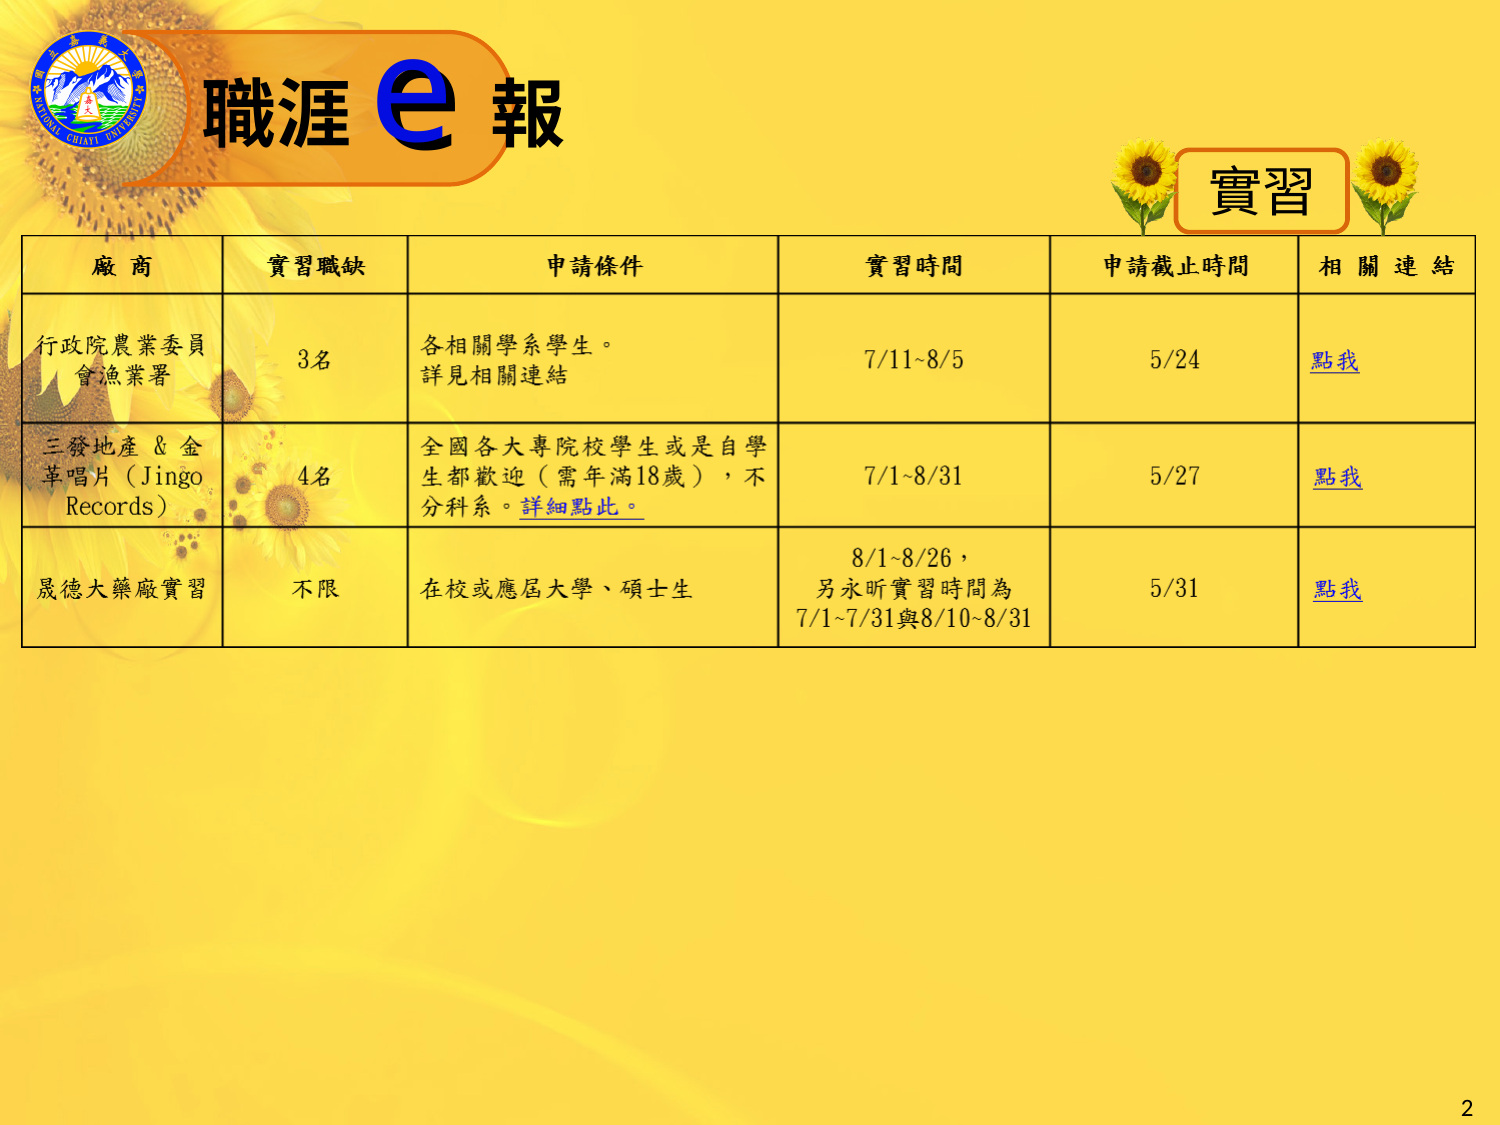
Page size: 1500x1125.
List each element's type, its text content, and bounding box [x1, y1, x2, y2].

picture [29, 30, 148, 150]
text_box [123, 32, 186, 86]
text_box [123, 130, 469, 185]
text_box 2 [1445, 1084, 1490, 1125]
picture [21, 135, 1476, 649]
text_box 職涯e報 [186, 0, 609, 181]
text_box 實習 [1194, 149, 1333, 231]
